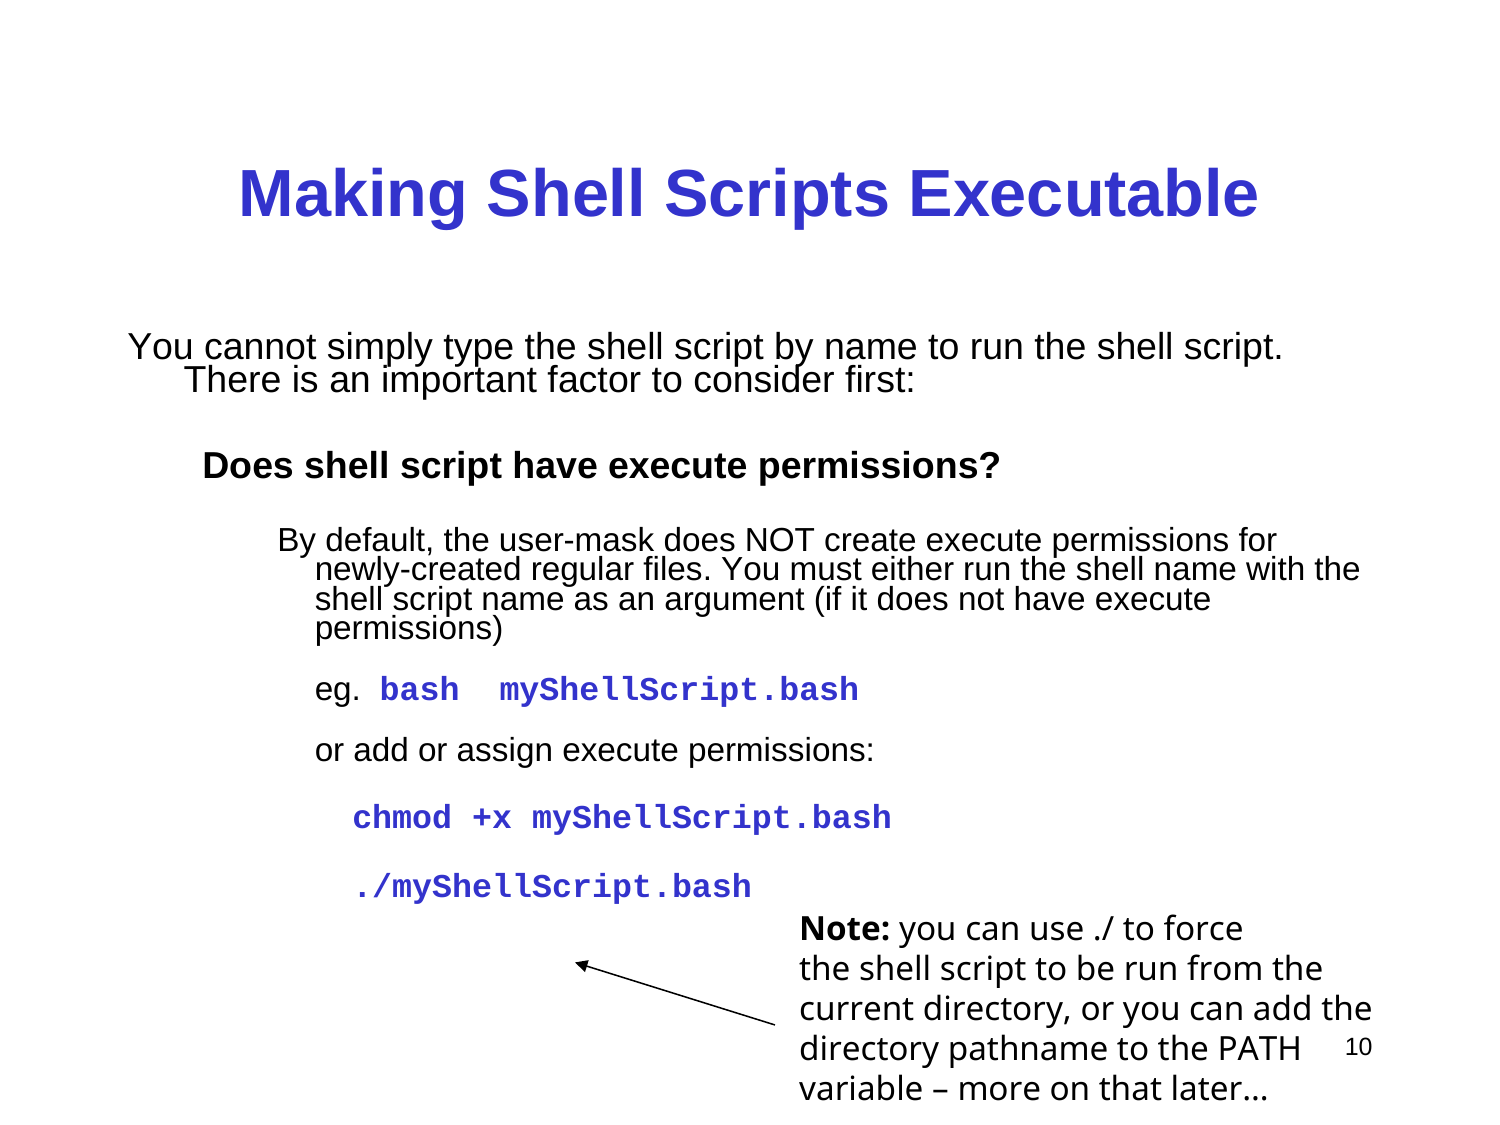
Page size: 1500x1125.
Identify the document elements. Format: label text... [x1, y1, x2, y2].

title Making Shell Scripts Executable [112, 99, 1388, 288]
text_box Note: you can use ./ to force the shell script to be run from the current directory, or you can add the directory pathname to the PATH variable – more on that later… [784, 899, 1389, 1115]
list You cannot simply type the shell script by name to run the shell script. There is an important factor to consider first: Does shell script have execute permissions? By default, the user-mask does NOT create execute permissions for newly-created regular files. You must either run the shell name with the shell script name as an argument (if it does not have execute permissions) eg. bash myShellScript.bash or add or assign execute permissions: chmod +x myShellScript.bash ./myShellScript.bash [112, 324, 1388, 1001]
